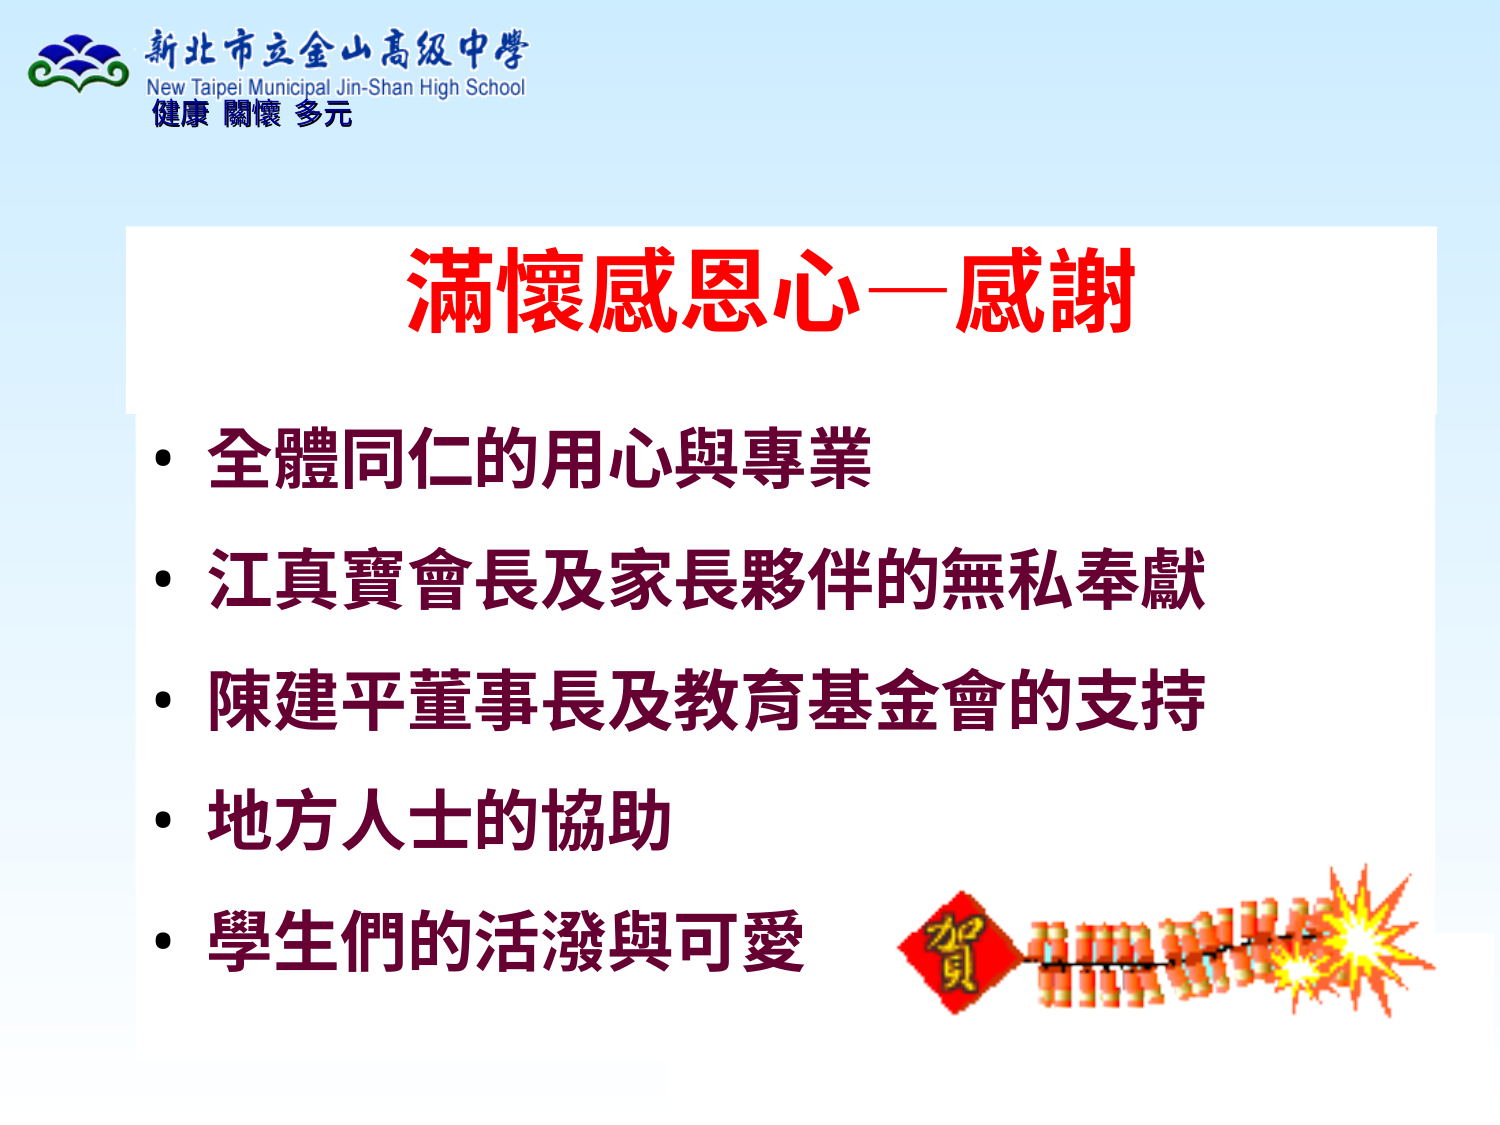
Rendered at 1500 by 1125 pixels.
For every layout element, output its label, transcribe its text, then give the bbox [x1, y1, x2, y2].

title 滿懷感恩心—感謝 [125, 226, 1437, 414]
list 全體同仁的用心與專業 江真寶會長及家長夥伴的無私奉獻 陳建平董事長及教育基金會的支持 地方人士的協助 學生們的活潑與可愛 [135, 385, 1436, 1061]
picture [891, 857, 1441, 1058]
